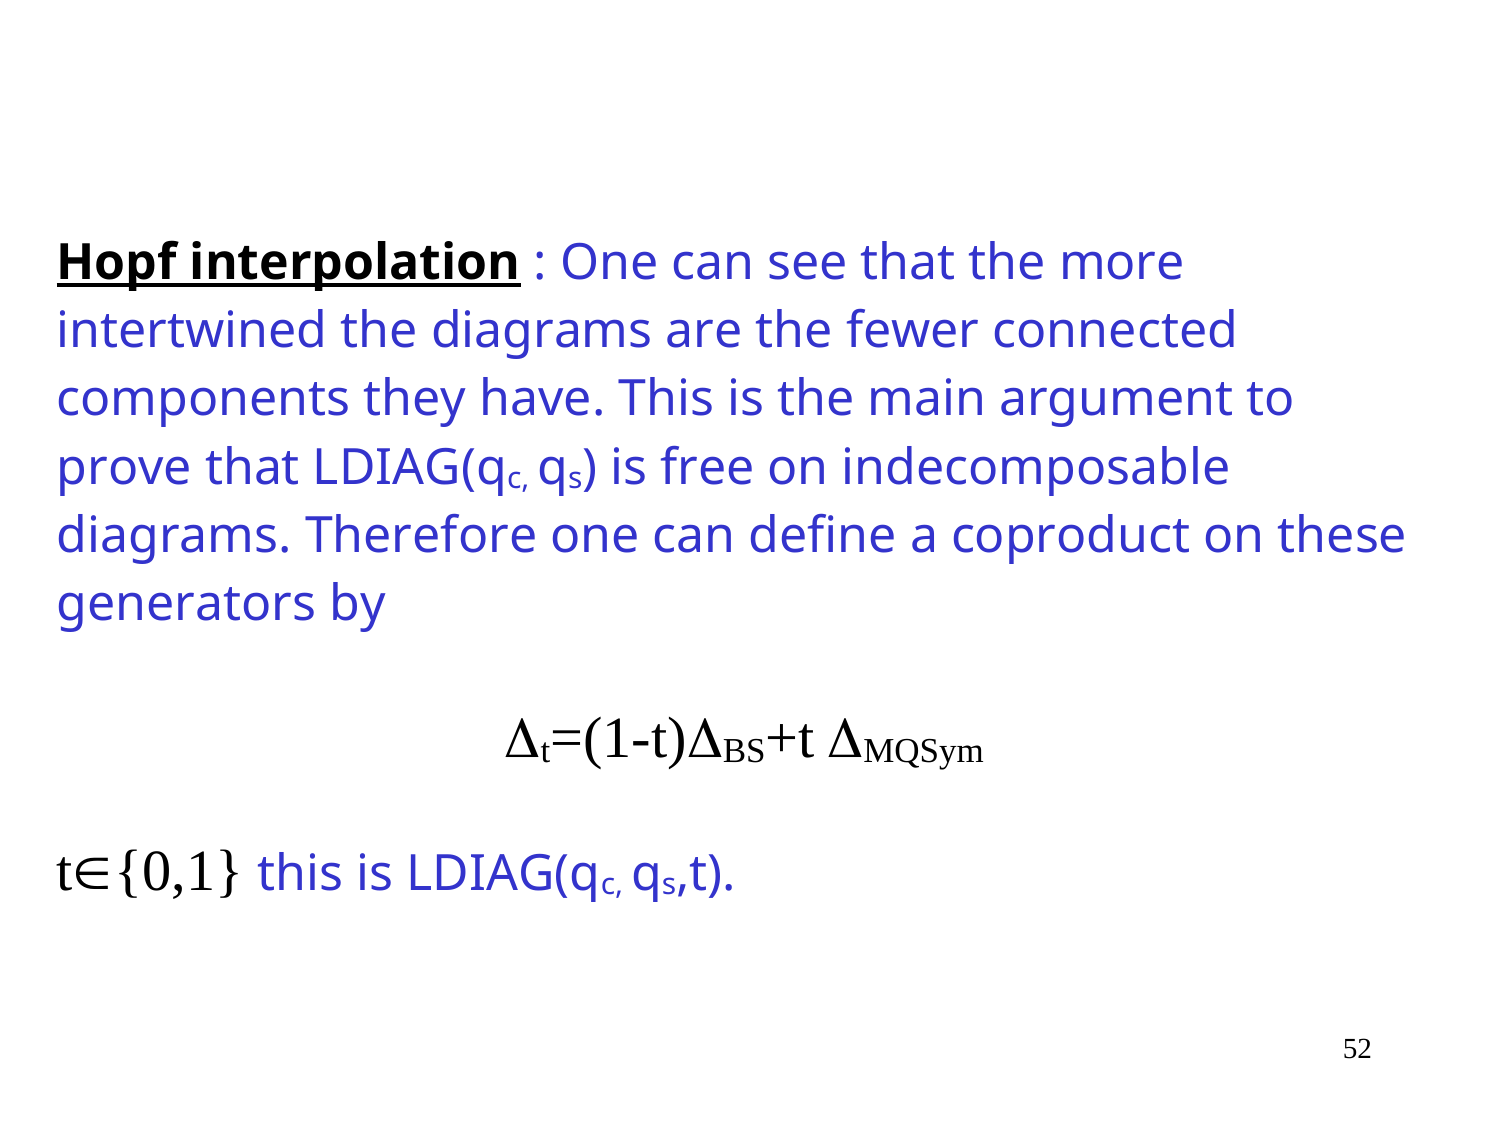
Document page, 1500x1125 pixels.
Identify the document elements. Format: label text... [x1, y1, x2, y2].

text_box Hopf interpolation : One can see that the more intertwined the diagrams are the fewer connected components they have. This is the main argument to prove that LDIAG(qc, qs) is free on indecomposable diagrams. Therefore one can define a coproduct on these generators by t=(1-t)BS+t MQSym t{0,1} this is LDIAG(qc, qs,t). [41, 218, 1447, 930]
